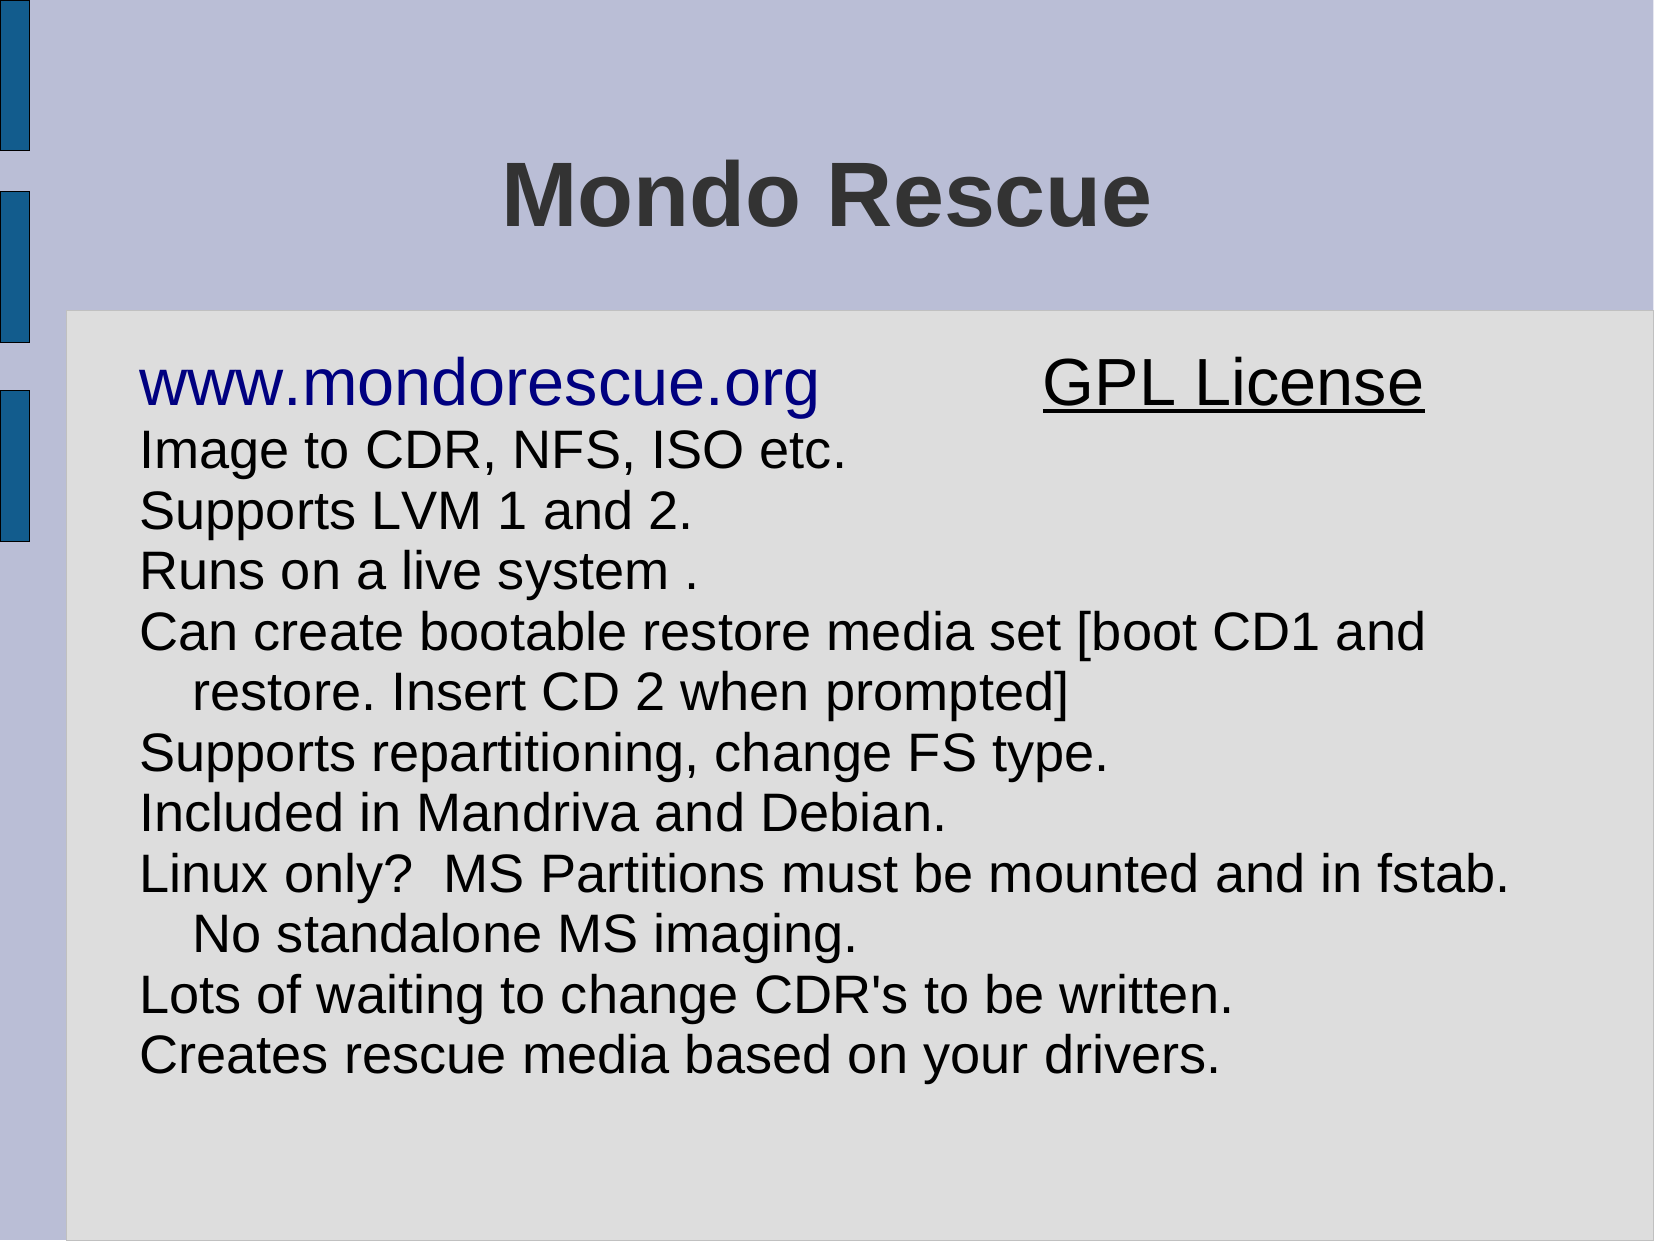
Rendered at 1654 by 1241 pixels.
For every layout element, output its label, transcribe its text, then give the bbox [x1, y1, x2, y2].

title Mondo Rescue [121, 91, 1534, 299]
list www.mondorescue.org GPL License Image to CDR, NFS, ISO etc. Supports LVM 1 and 2. Runs on a live system . Can create bootable restore media set [boot CD1 and restore. Insert CD 2 when prompted] Supports repartitioning, change FS type. Included in Mandriva and Debian. Linux only? MS Partitions must be mounted and in fstab. No standalone MS imaging. Lots of waiting to change CDR's to be written. Creates rescue media based on your drivers. [121, 344, 1534, 1146]
